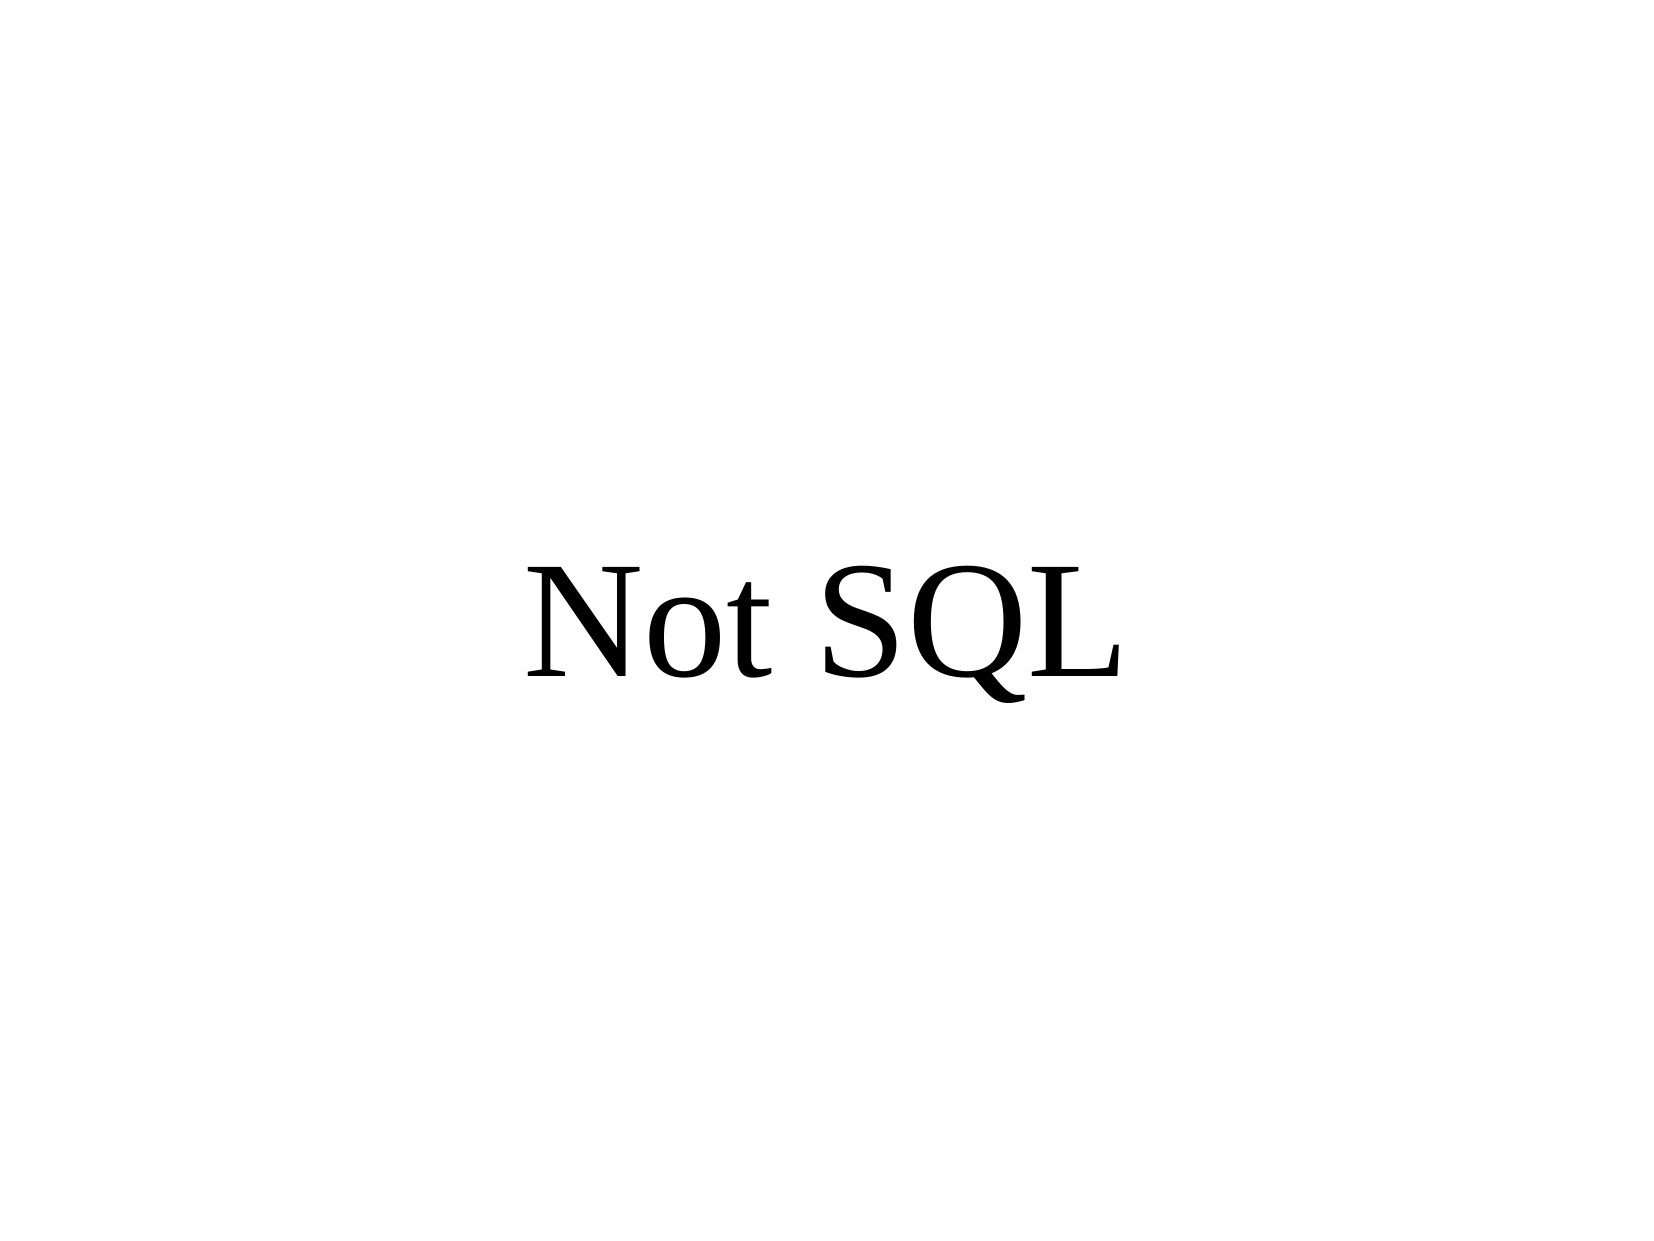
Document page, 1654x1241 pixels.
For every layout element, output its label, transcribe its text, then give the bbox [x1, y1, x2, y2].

title Not SQL [0, 516, 1654, 724]
